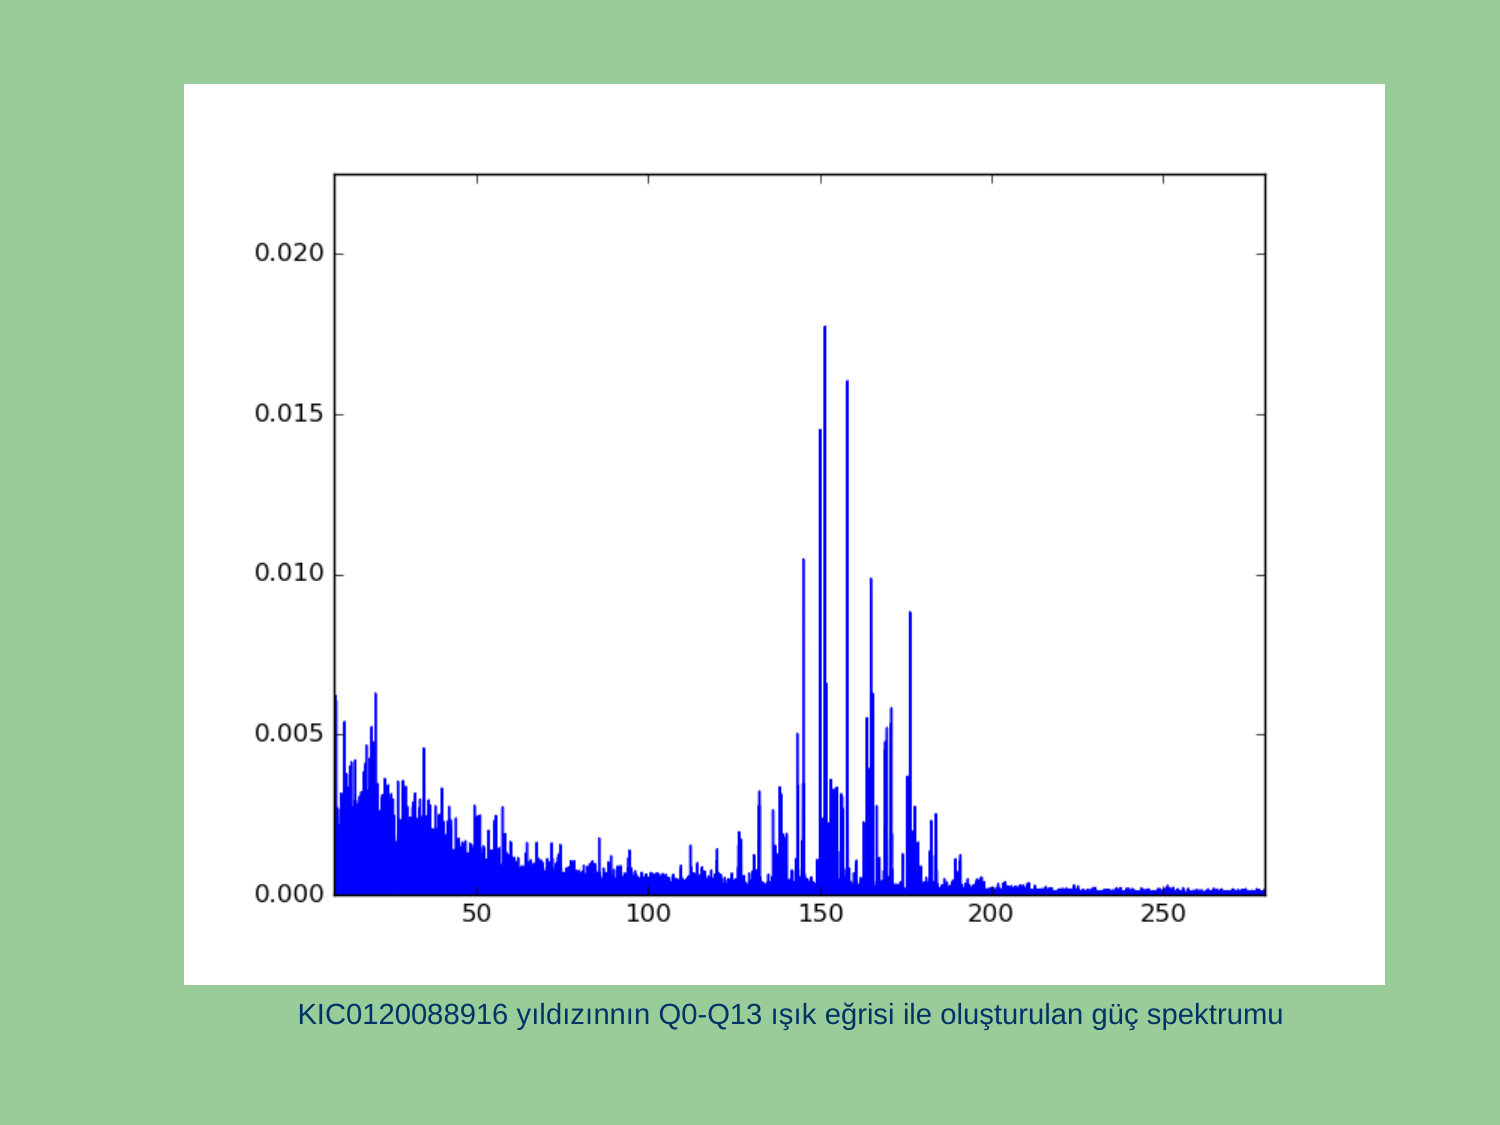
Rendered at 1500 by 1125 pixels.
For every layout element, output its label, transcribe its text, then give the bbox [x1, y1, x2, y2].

picture [184, 84, 1385, 985]
text_box KIC0120088916 yıldızınnın Q0-Q13 ışık eğrisi ile oluşturulan güç spektrumu [266, 990, 1317, 1072]
